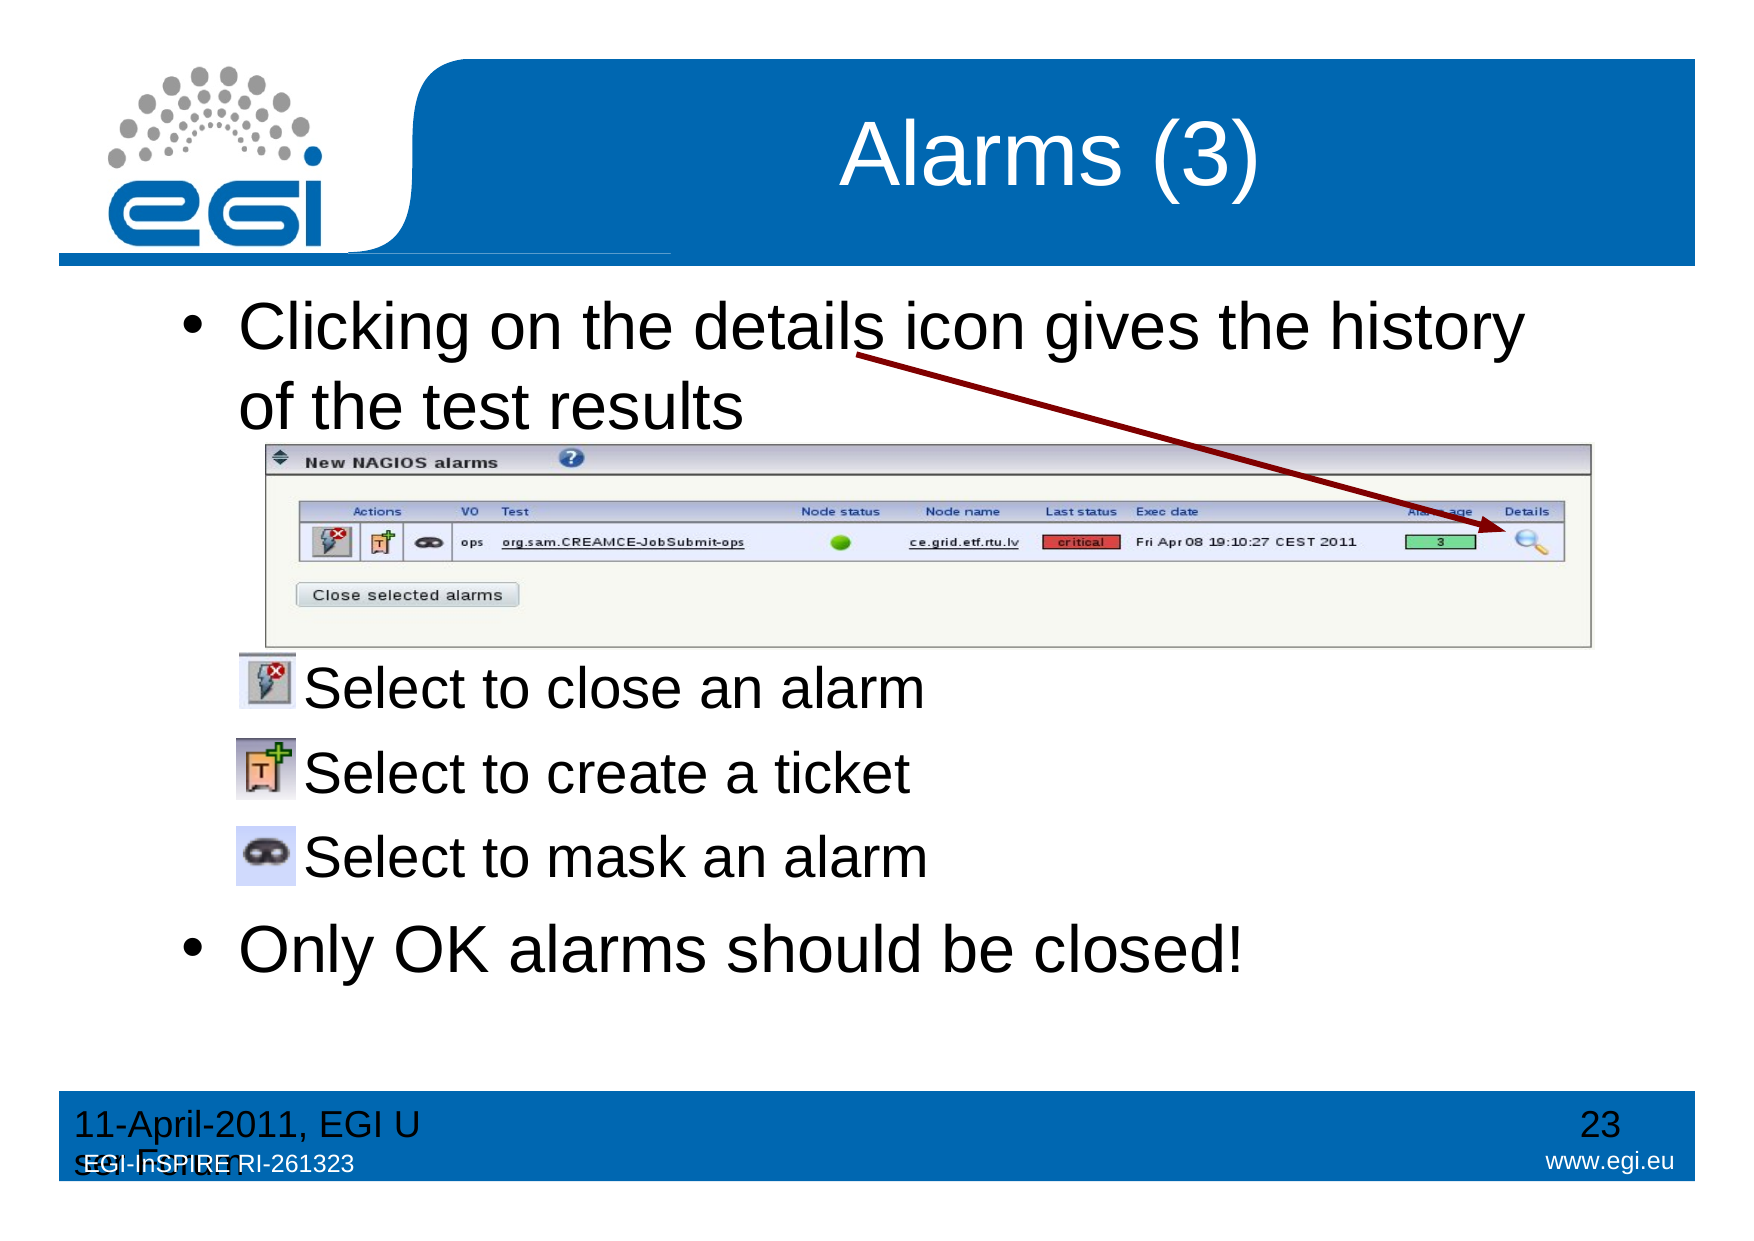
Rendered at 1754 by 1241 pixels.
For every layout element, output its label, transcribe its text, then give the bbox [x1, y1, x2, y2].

list Clicking on the details icon gives the history of the test results Select to close an alarm Select to create a ticket Select to mask an alarm Only OK alarms should be closed! [167, 275, 1612, 1016]
picture [59, 59, 348, 253]
picture [265, 442, 1595, 650]
picture [239, 652, 296, 709]
picture [236, 826, 296, 886]
title Alarms (3) [439, 31, 1663, 267]
picture [236, 738, 296, 800]
